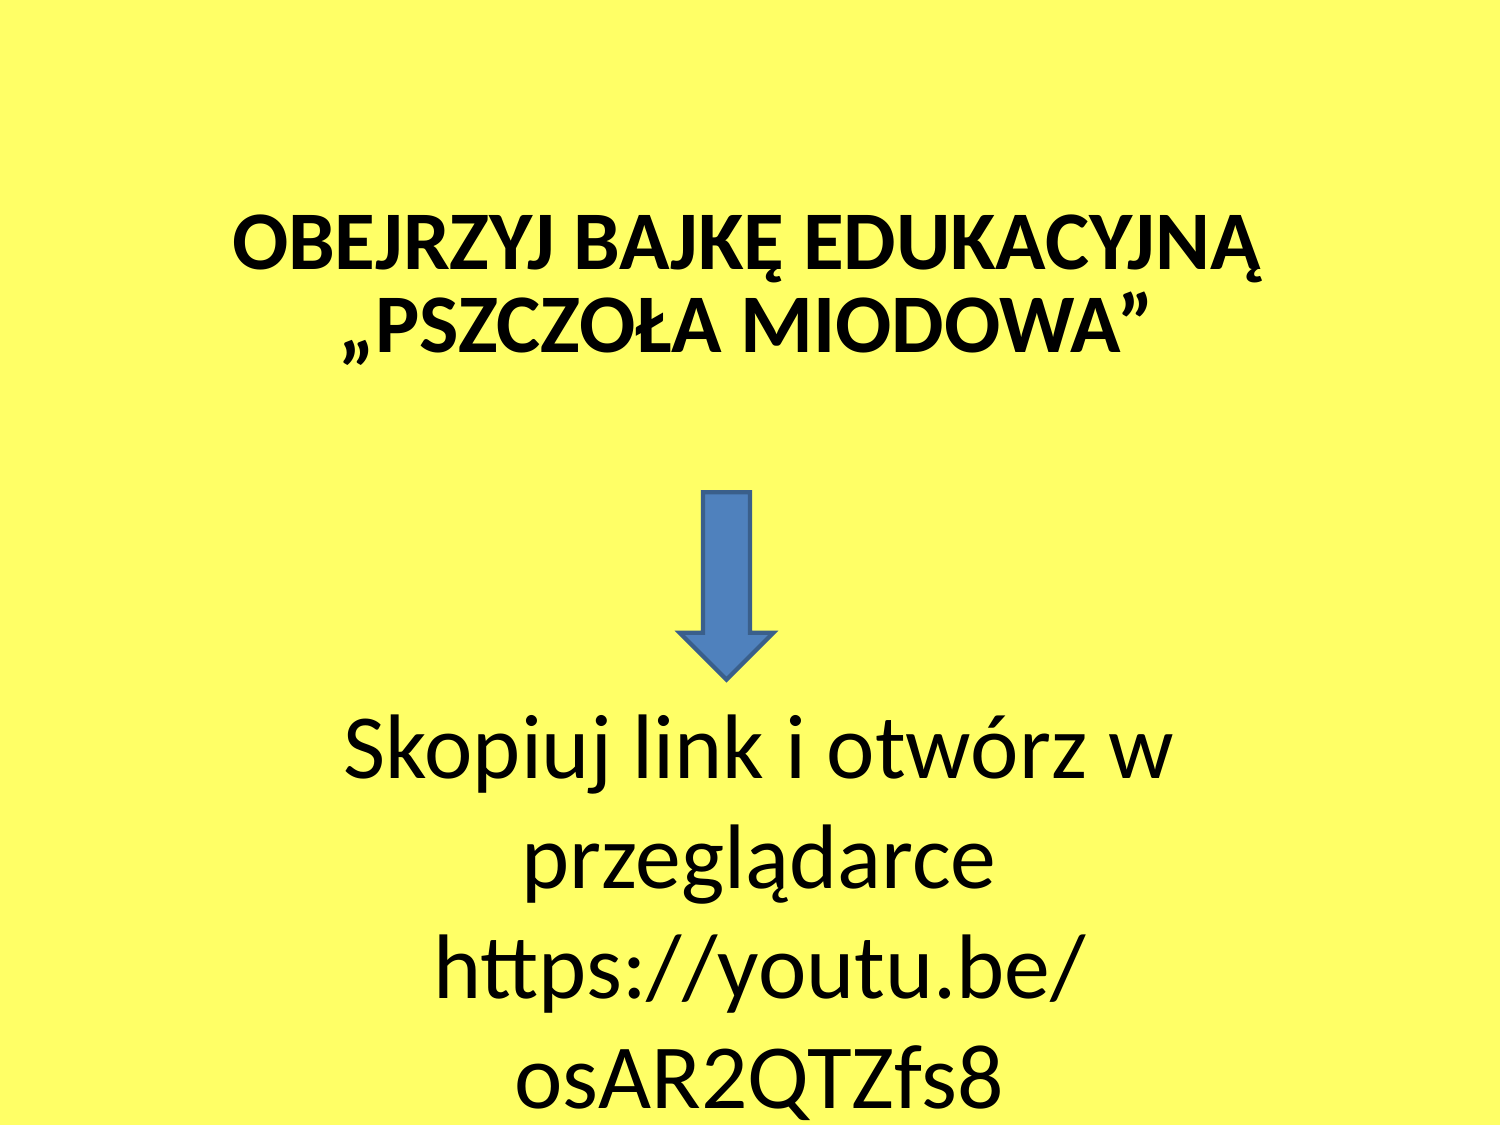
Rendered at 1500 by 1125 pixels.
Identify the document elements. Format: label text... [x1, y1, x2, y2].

subtitle Skopiuj link i otwórz w przeglądarce https://youtu.be/osAR2QTZfs8 [234, 679, 1285, 844]
text_box OBEJRZYJ BAJKĘ EDUKACYJNĄ „PSZCZOŁA MIODOWA” [216, 199, 1276, 381]
text_box [679, 492, 774, 679]
